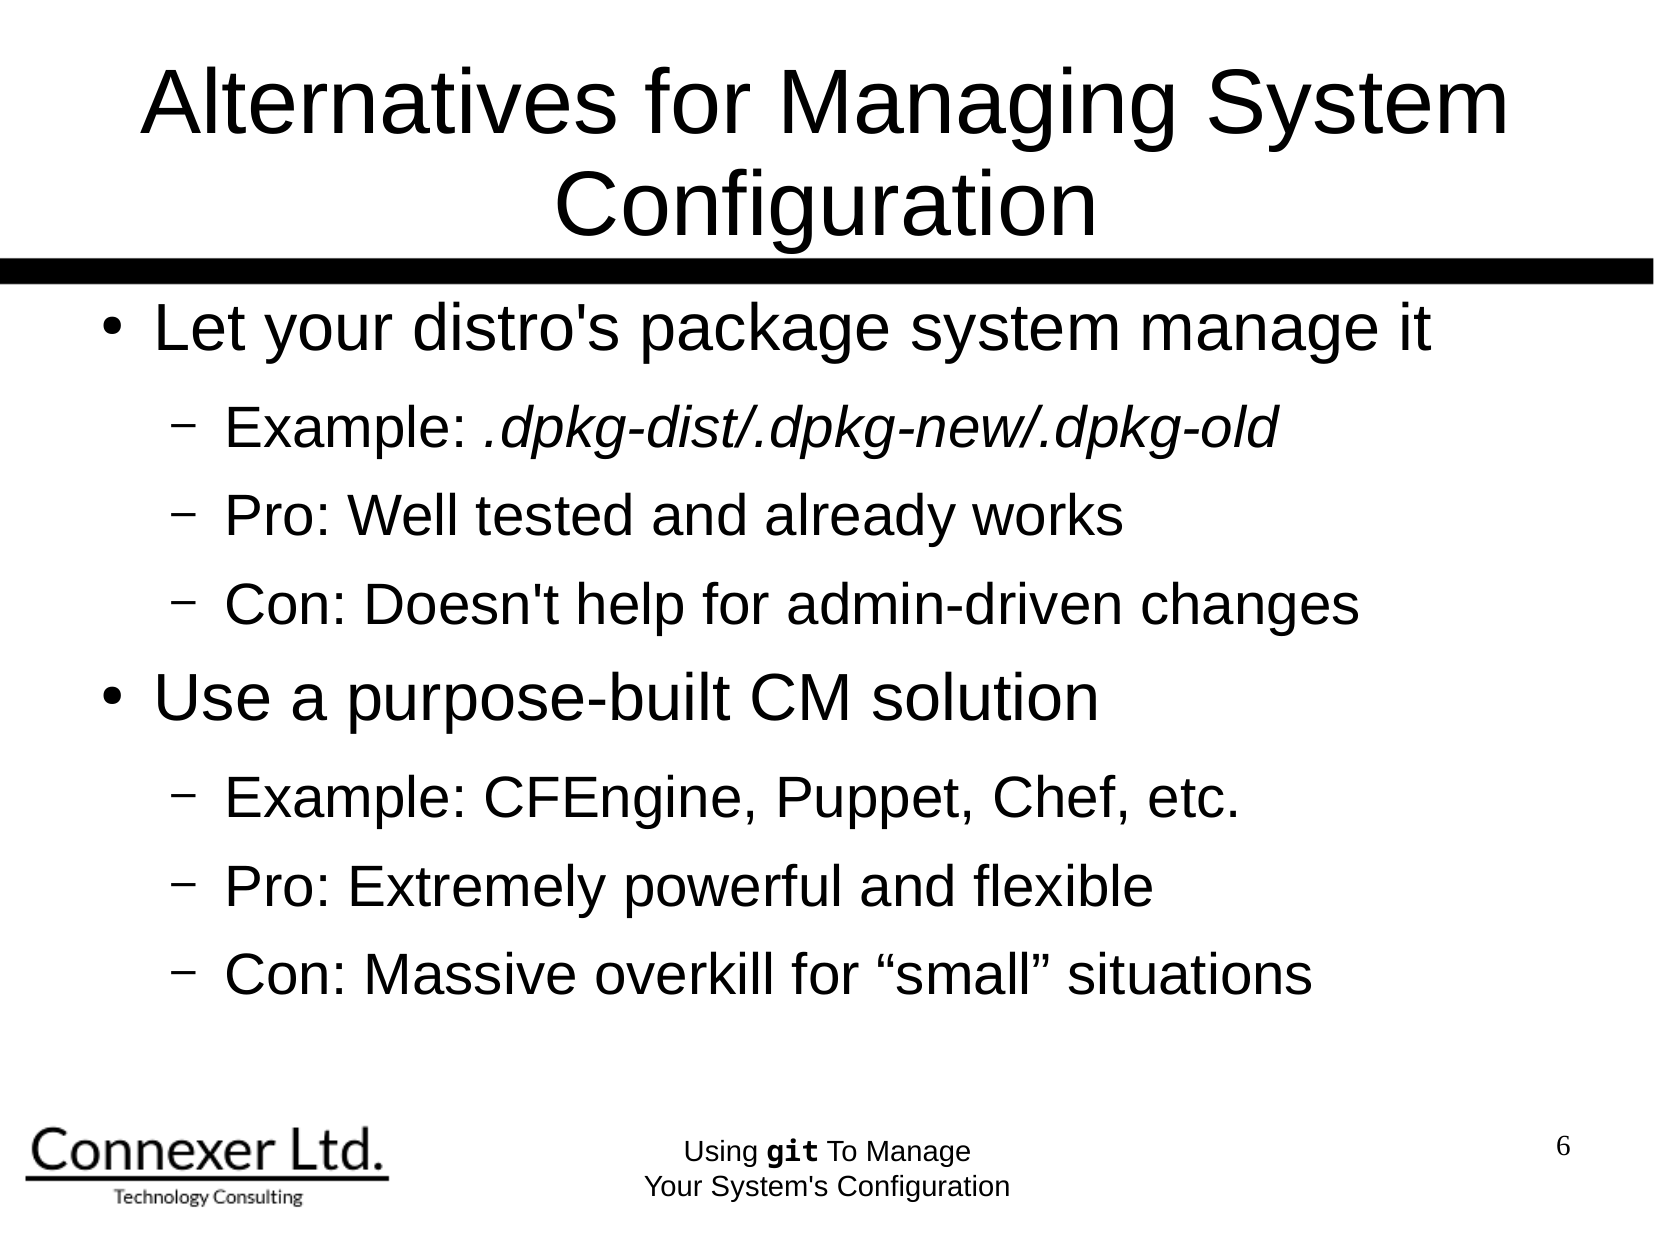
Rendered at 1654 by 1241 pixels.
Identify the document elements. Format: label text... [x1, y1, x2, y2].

picture [0, 0, 1654, 1241]
list Let your distro's package system manage it Example: .dpkg-dist/.dpkg-new/.dpkg-old Pro: Well tested and already works Con: Doesn't help for admin-driven changes Use a purpose-built CM solution Example: CFEngine, Puppet, Chef, etc. Pro: Extremely powerful and flexible Con: Massive overkill for “small” situations [82, 290, 1538, 1111]
title Alternatives for Managing System Configuration [82, 49, 1571, 257]
